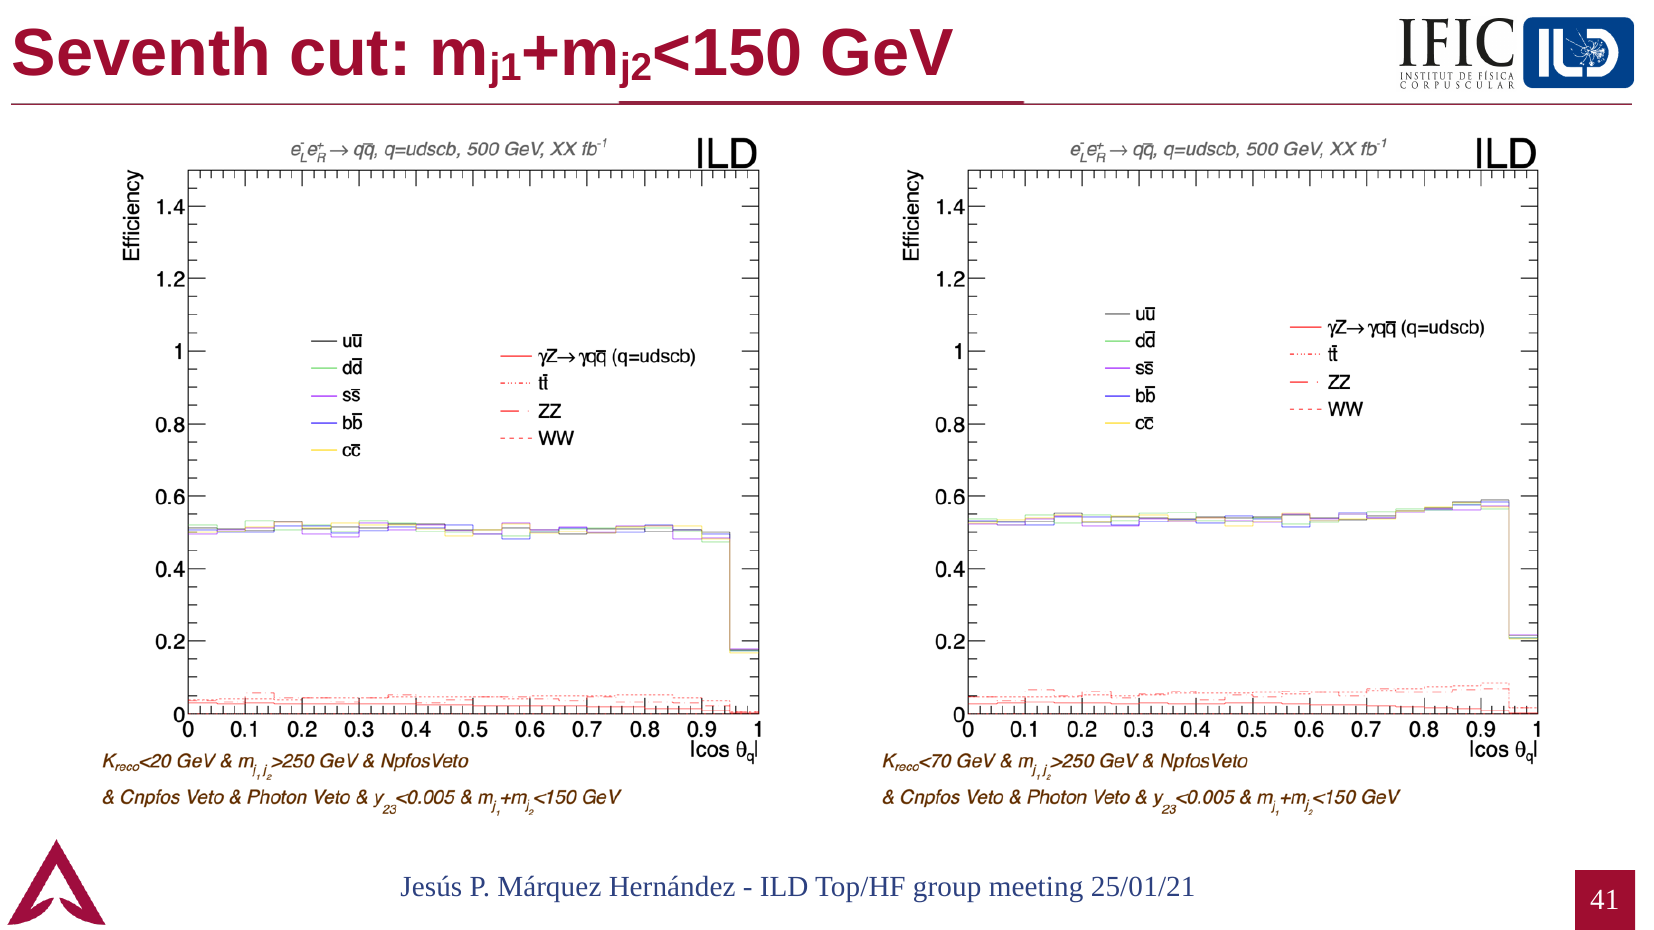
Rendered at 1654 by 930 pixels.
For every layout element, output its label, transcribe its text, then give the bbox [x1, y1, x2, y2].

picture [11, 101, 1632, 105]
picture [853, 135, 1574, 824]
picture [1500, 16, 1517, 92]
picture [73, 135, 795, 824]
title Seventh cut: mj1+mj2<150 GeV [11, 14, 1500, 102]
picture [1522, 14, 1635, 90]
picture [7, 839, 106, 925]
